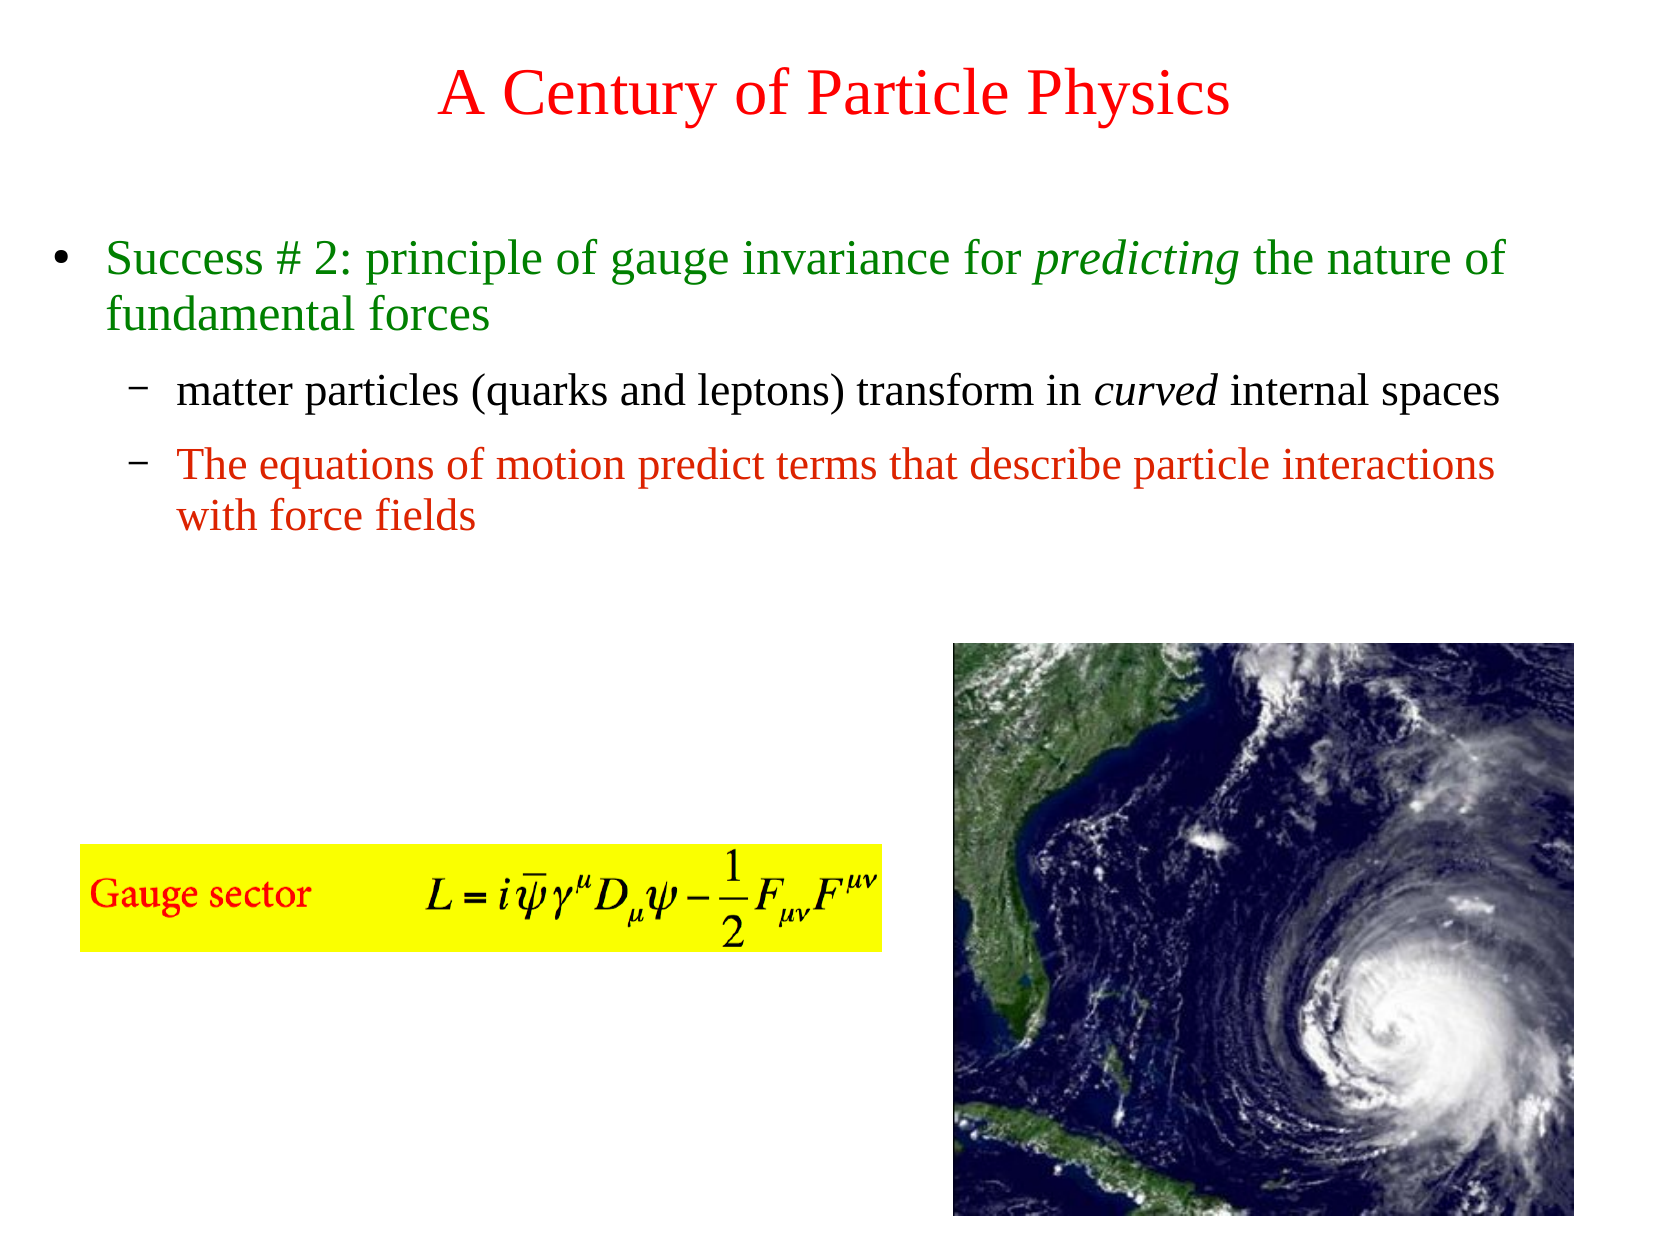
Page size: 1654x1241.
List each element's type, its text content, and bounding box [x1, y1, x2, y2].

title A Century of Particle Physics [128, 0, 1541, 185]
picture [80, 844, 882, 952]
list Success # 2: principle of gauge invariance for predicting the nature of fundamental forces matter particles (quarks and leptons) transform in curved internal spaces The equations of motion predict terms that describe particle interactions with force fields [34, 230, 1589, 1229]
picture [953, 643, 1574, 1216]
